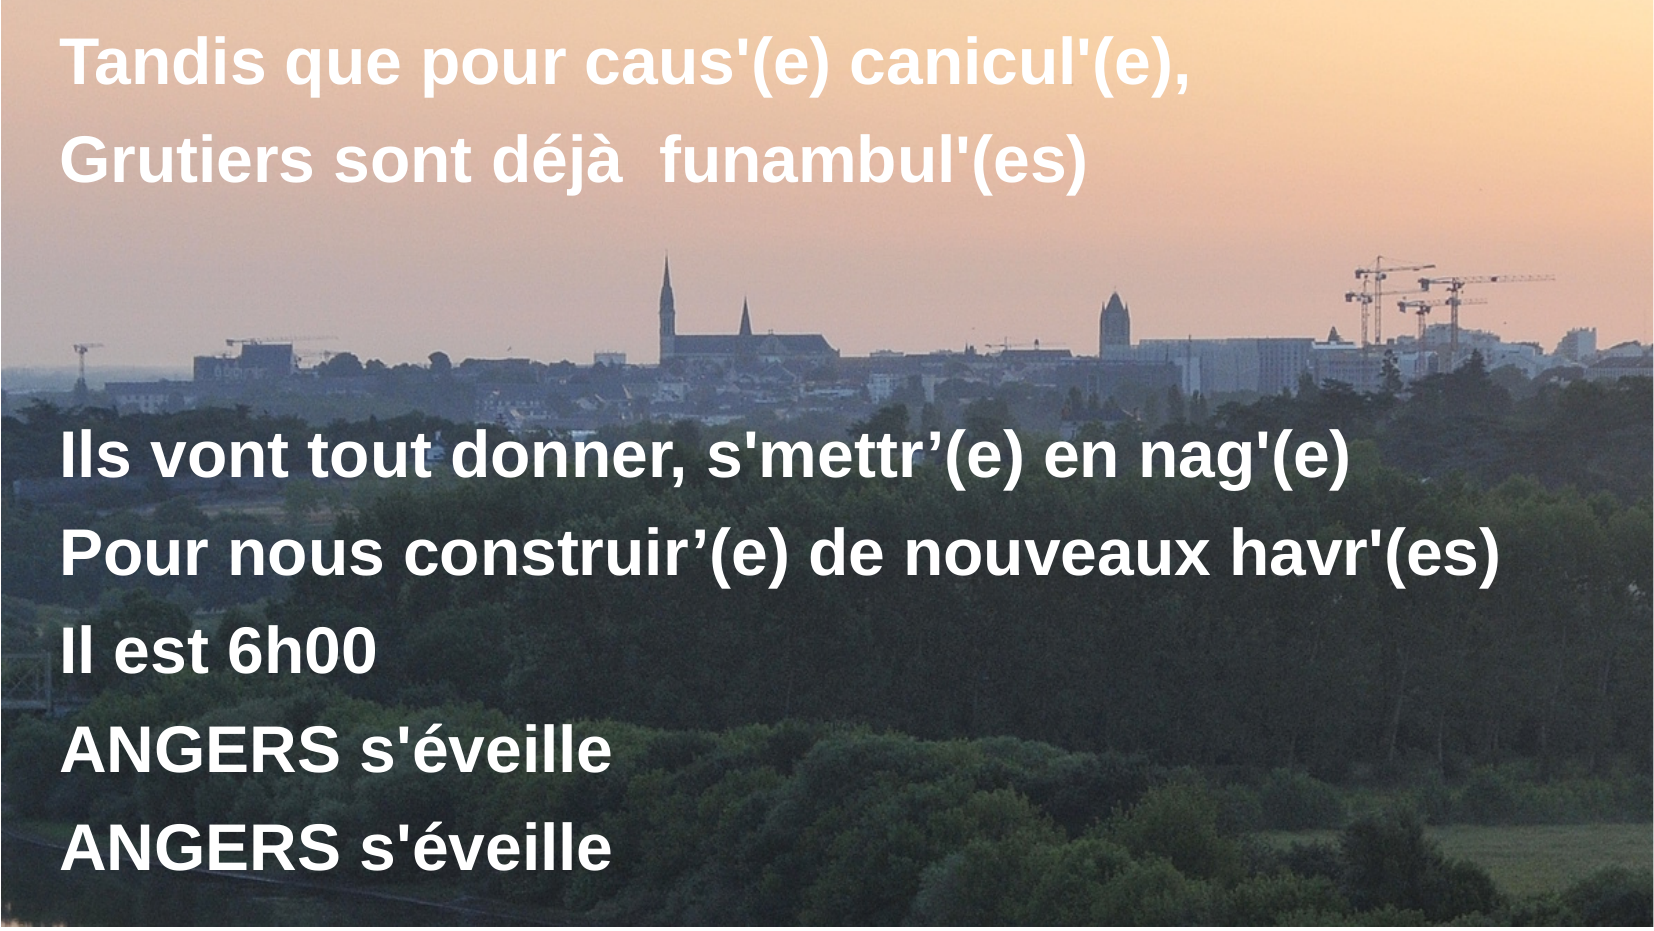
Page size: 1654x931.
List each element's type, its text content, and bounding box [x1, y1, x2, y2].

picture [1, 0, 1654, 927]
list Tandis que pour caus'(e) canicul'(e), Grutiers sont déjà funambul'(es) Ils vont tout donner, s'mettr’(e) en nag'(e) Pour nous construir’(e) de nouveaux havr'(es) Il est 6h00 ANGERS s'éveille ANGERS s'éveille [59, 24, 1548, 886]
